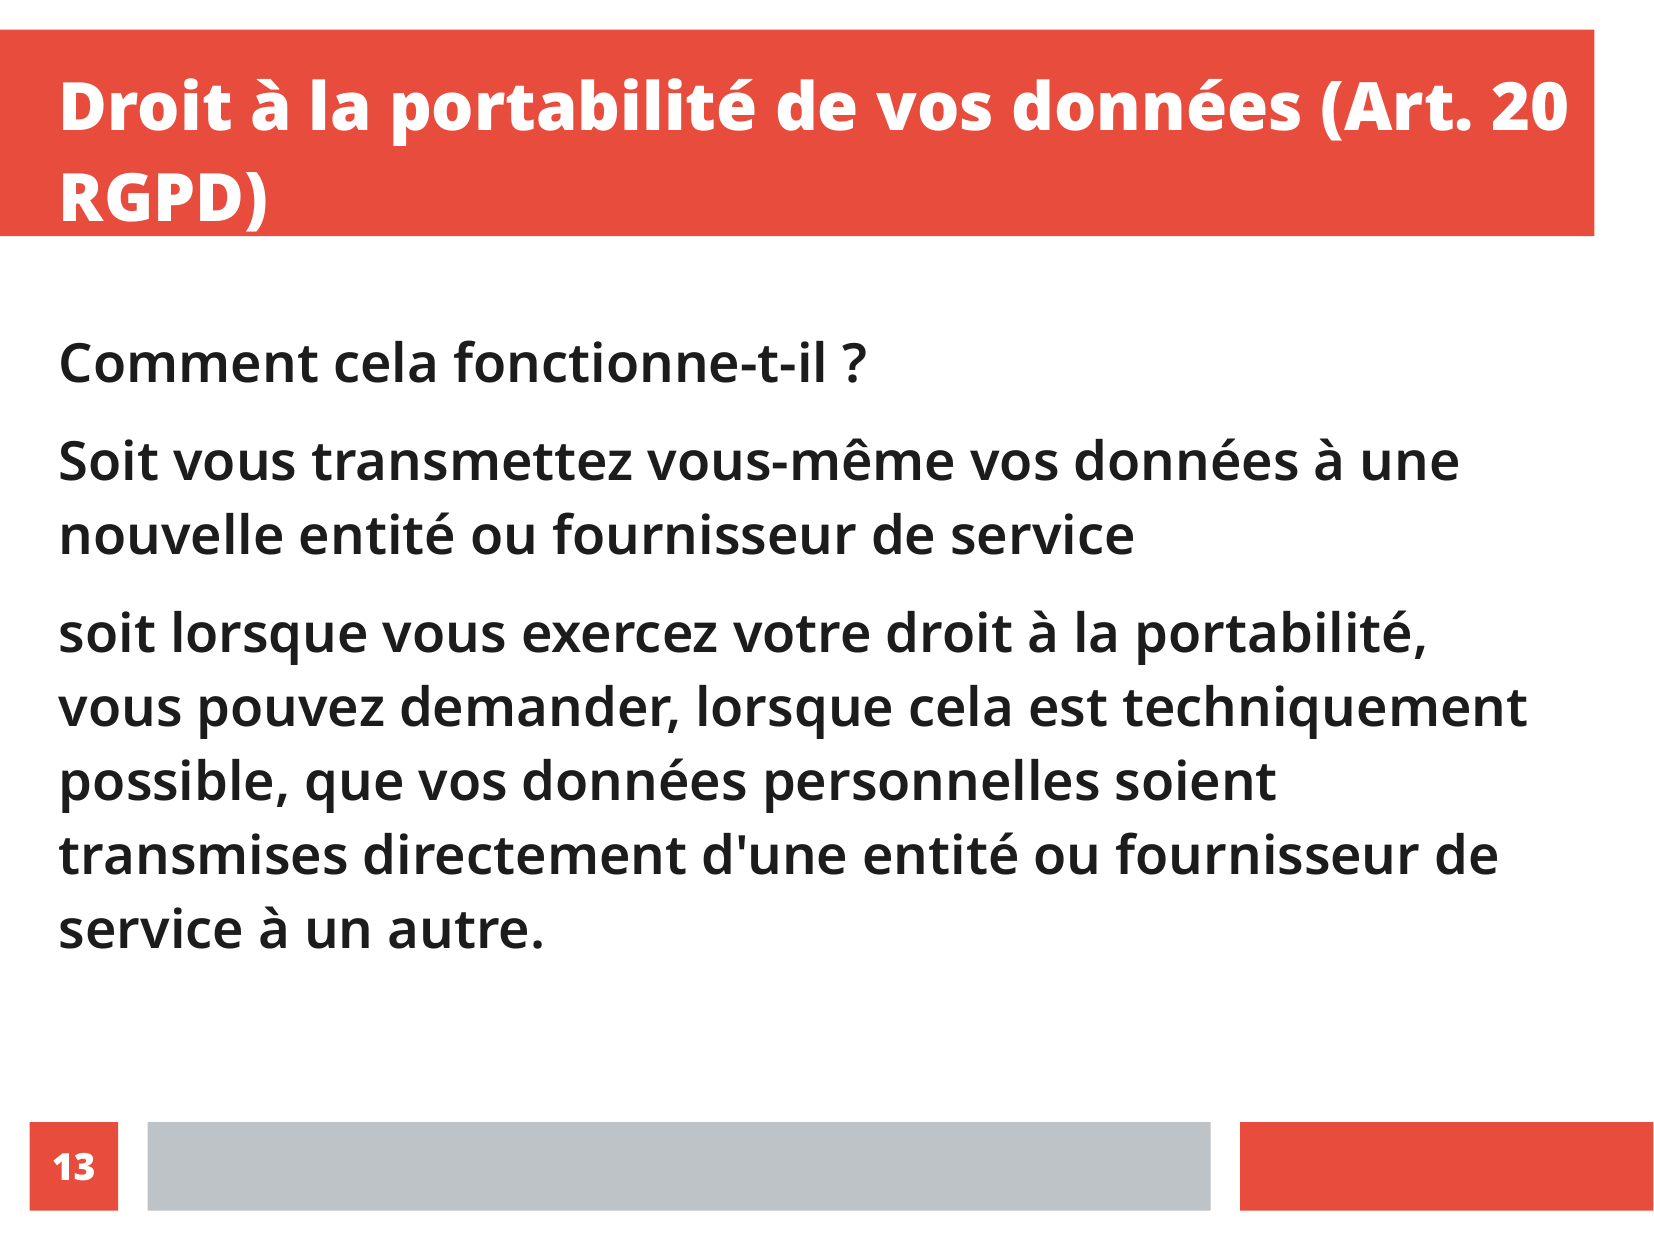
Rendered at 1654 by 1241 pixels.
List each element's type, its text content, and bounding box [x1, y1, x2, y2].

title Droit à la portabilité de vos données (Art. 20 RGPD) [59, 59, 1595, 207]
list Comment cela fonctionne-t-il ? Soit vous transmettez vous-même vos données à une nouvelle entité ou fournisseur de service soit lorsque vous exercez votre droit à la portabilité, vous pouvez demander, lorsque cela est techniquement possible, que vos données personnelles soient transmises directement d'une entité ou fournisseur de service à un autre. [59, 324, 1565, 1093]
